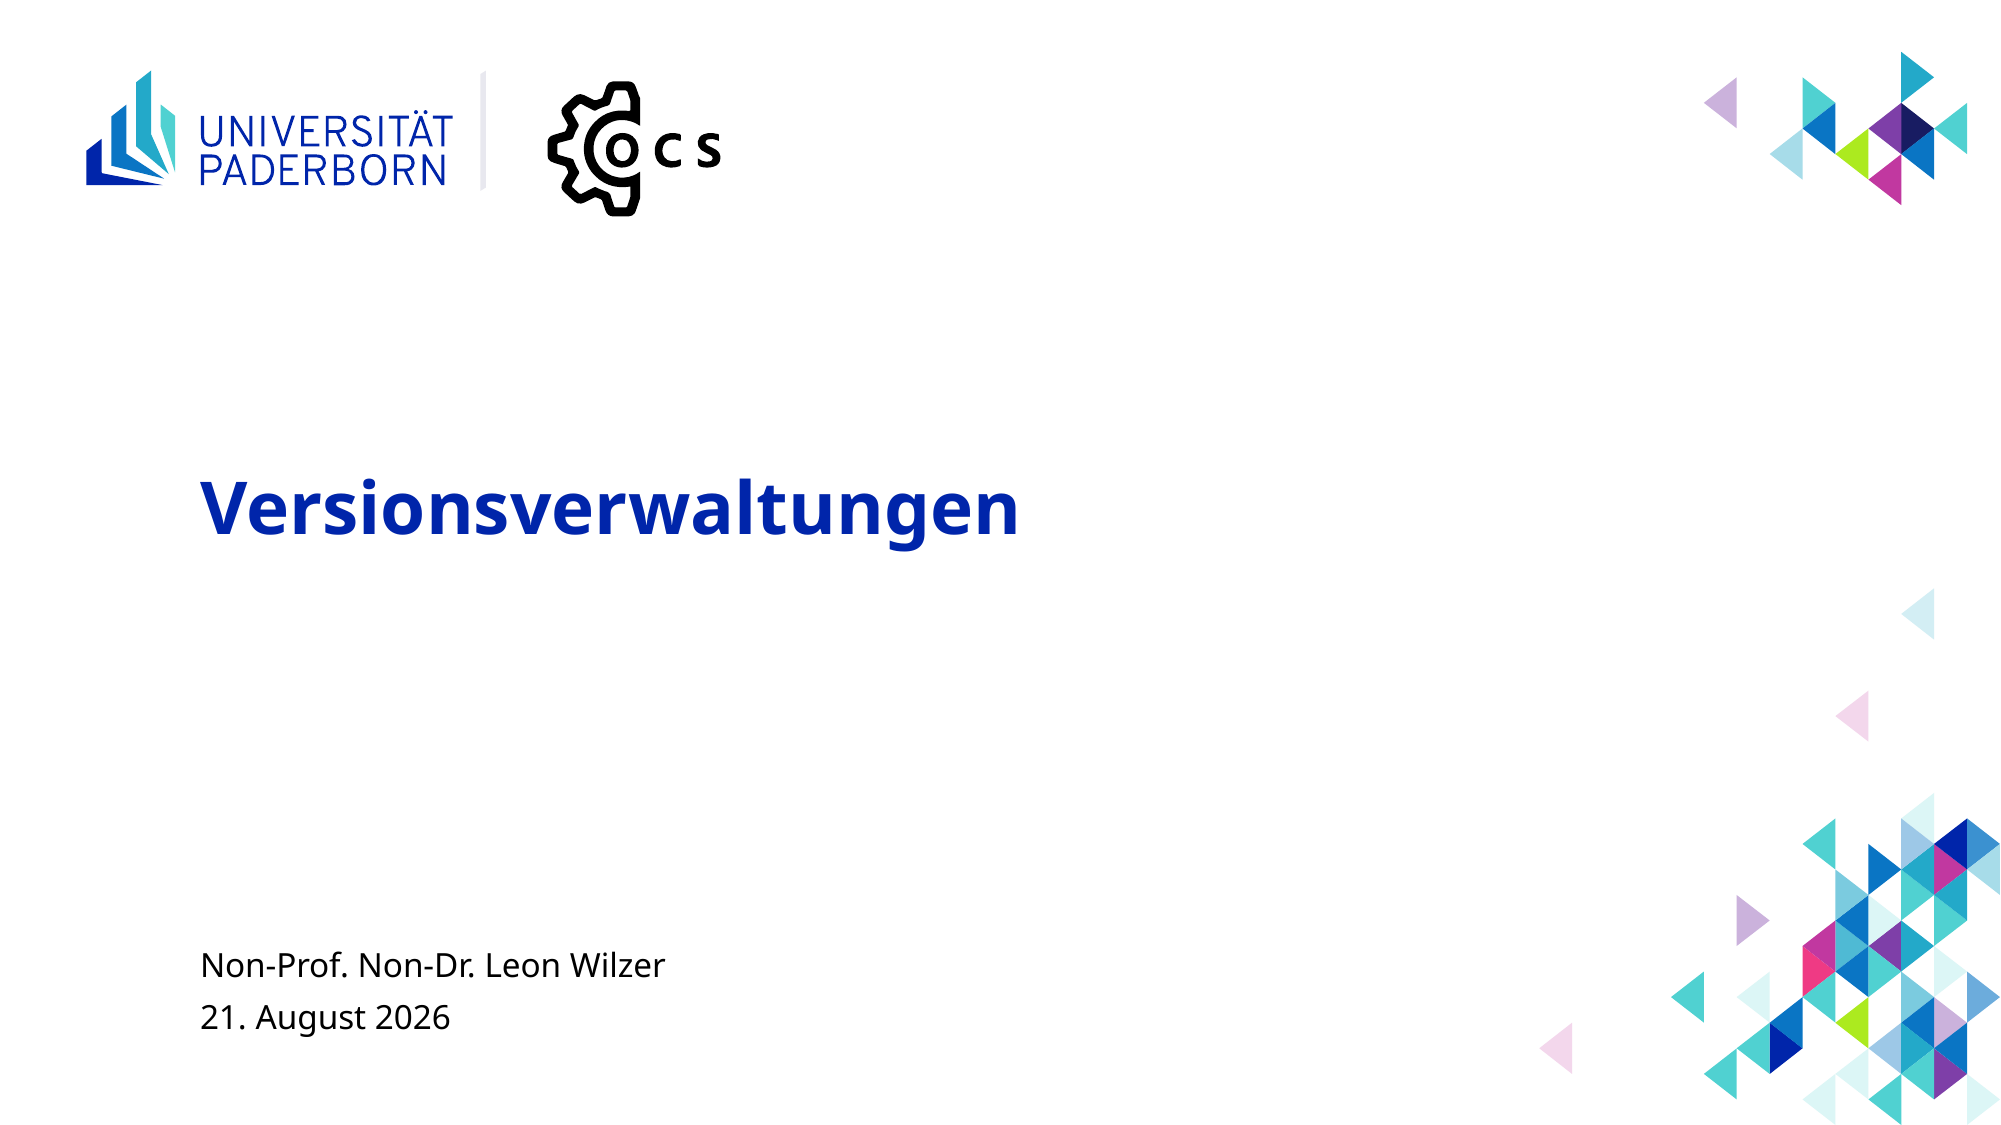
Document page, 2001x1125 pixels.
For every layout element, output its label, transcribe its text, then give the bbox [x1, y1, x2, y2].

title Versionsverwaltungen [200, 347, 1603, 549]
picture [525, 70, 751, 225]
list Non-Prof. Non-Dr. Leon Wilzer 2. November 2024 [200, 933, 1603, 1046]
